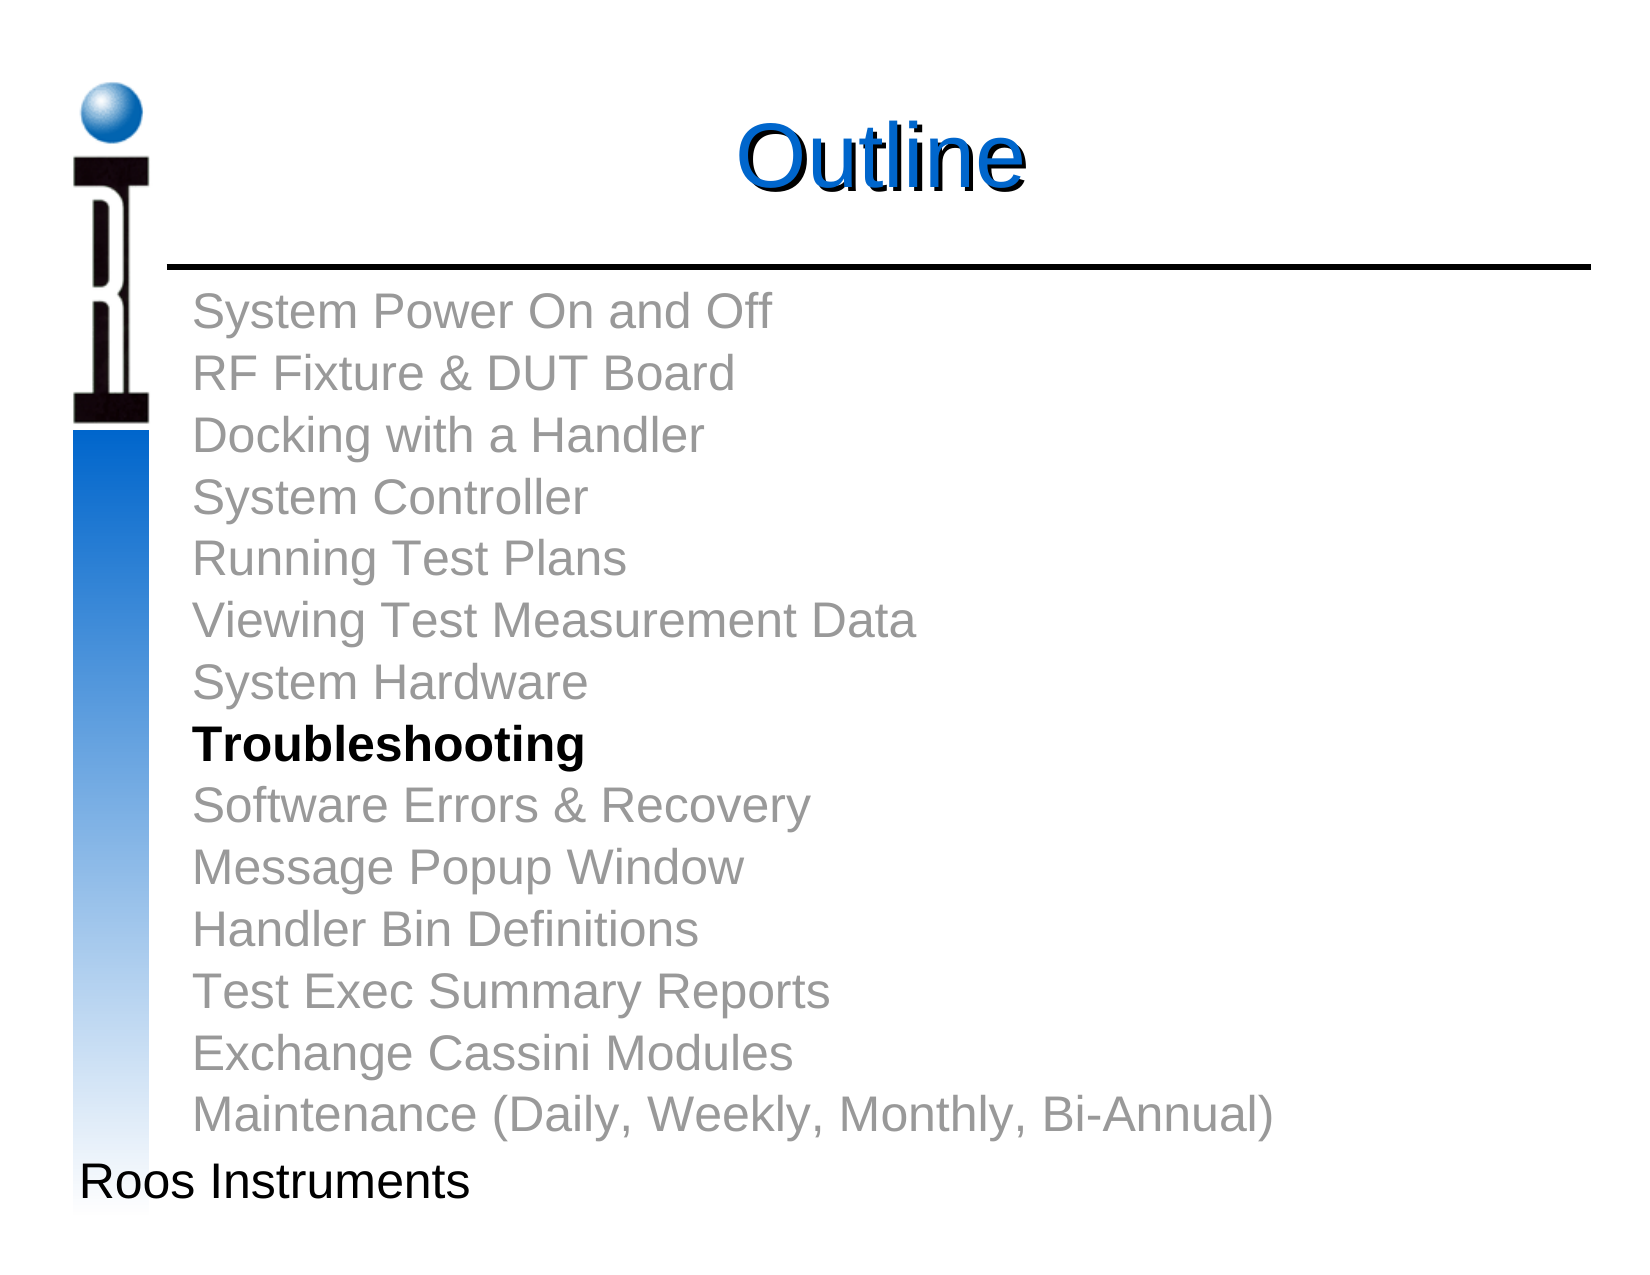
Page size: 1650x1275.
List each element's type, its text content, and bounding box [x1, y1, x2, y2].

picture [69, 78, 154, 430]
list System Power On and Off RF Fixture & DUT Board Docking with a Handler System Controller Running Test Plans Viewing Test Measurement Data System Hardware Troubleshooting Software Errors & Recovery Message Popup Window Handler Bin Definitions Test Exec Summary Reports Exchange Cassini Modules Maintenance (Daily, Weekly, Monthly, Bi-Annual) [174, 283, 1591, 1143]
title Outline [171, 66, 1591, 245]
